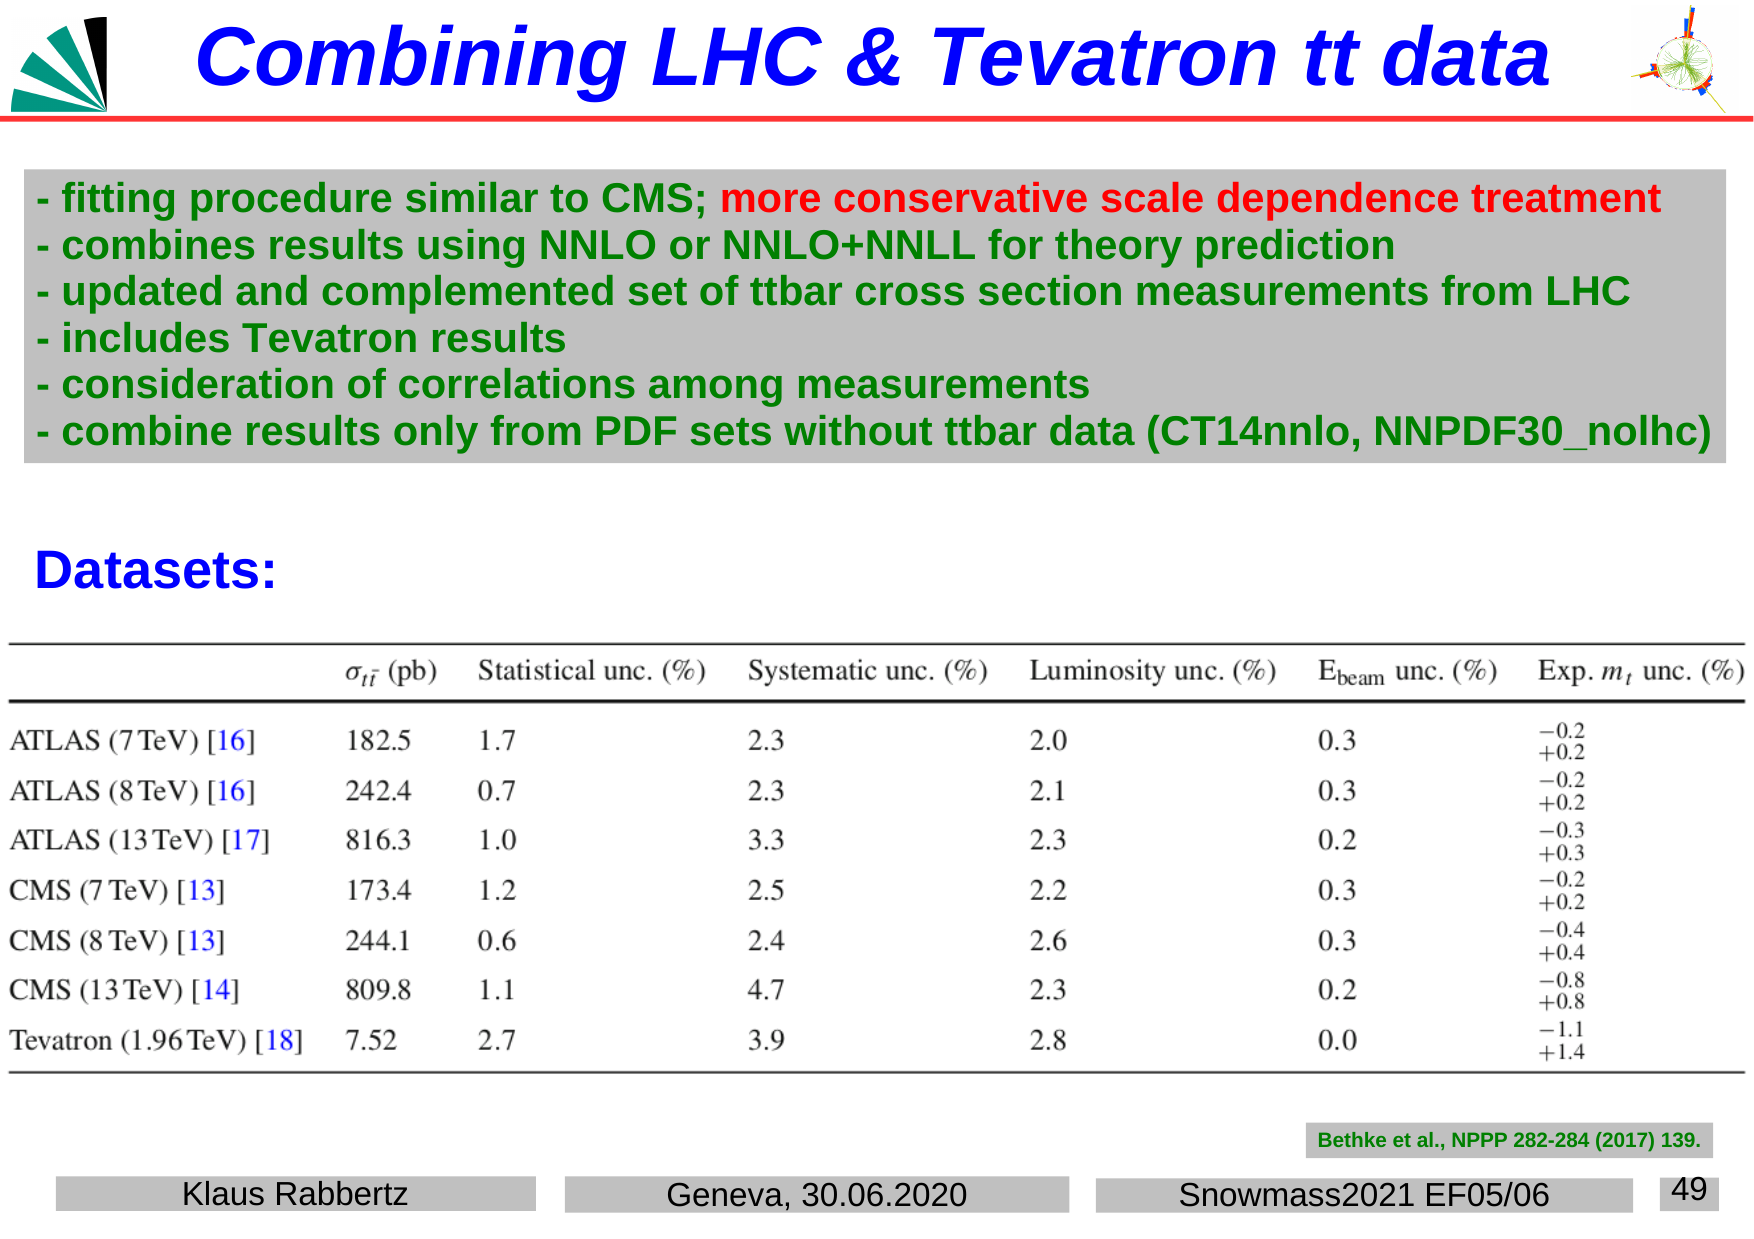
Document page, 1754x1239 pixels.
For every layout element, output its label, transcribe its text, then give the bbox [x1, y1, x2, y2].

picture [11, 17, 107, 113]
title Combining LHC & Tevatron tt data [129, 0, 1618, 160]
picture [1631, 5, 1739, 113]
picture [0, 632, 1754, 1087]
text_box Datasets: [22, 533, 292, 607]
text_box Bethke et al., NPPP 282-284 (2017) 139. [1305, 1122, 1714, 1159]
text_box - fitting procedure similar to CMS; more conservative scale dependence treatment - combines results using NNLO or NNLO+NNLL for theory prediction - updated and complemented set of ttbar cross section measurements from LHC - includes Tevatron results - consideration of correlations among measurements - combine results only from PDF sets without ttbar data (CT14nnlo, NNPDF30_nolhc) [24, 169, 1727, 464]
